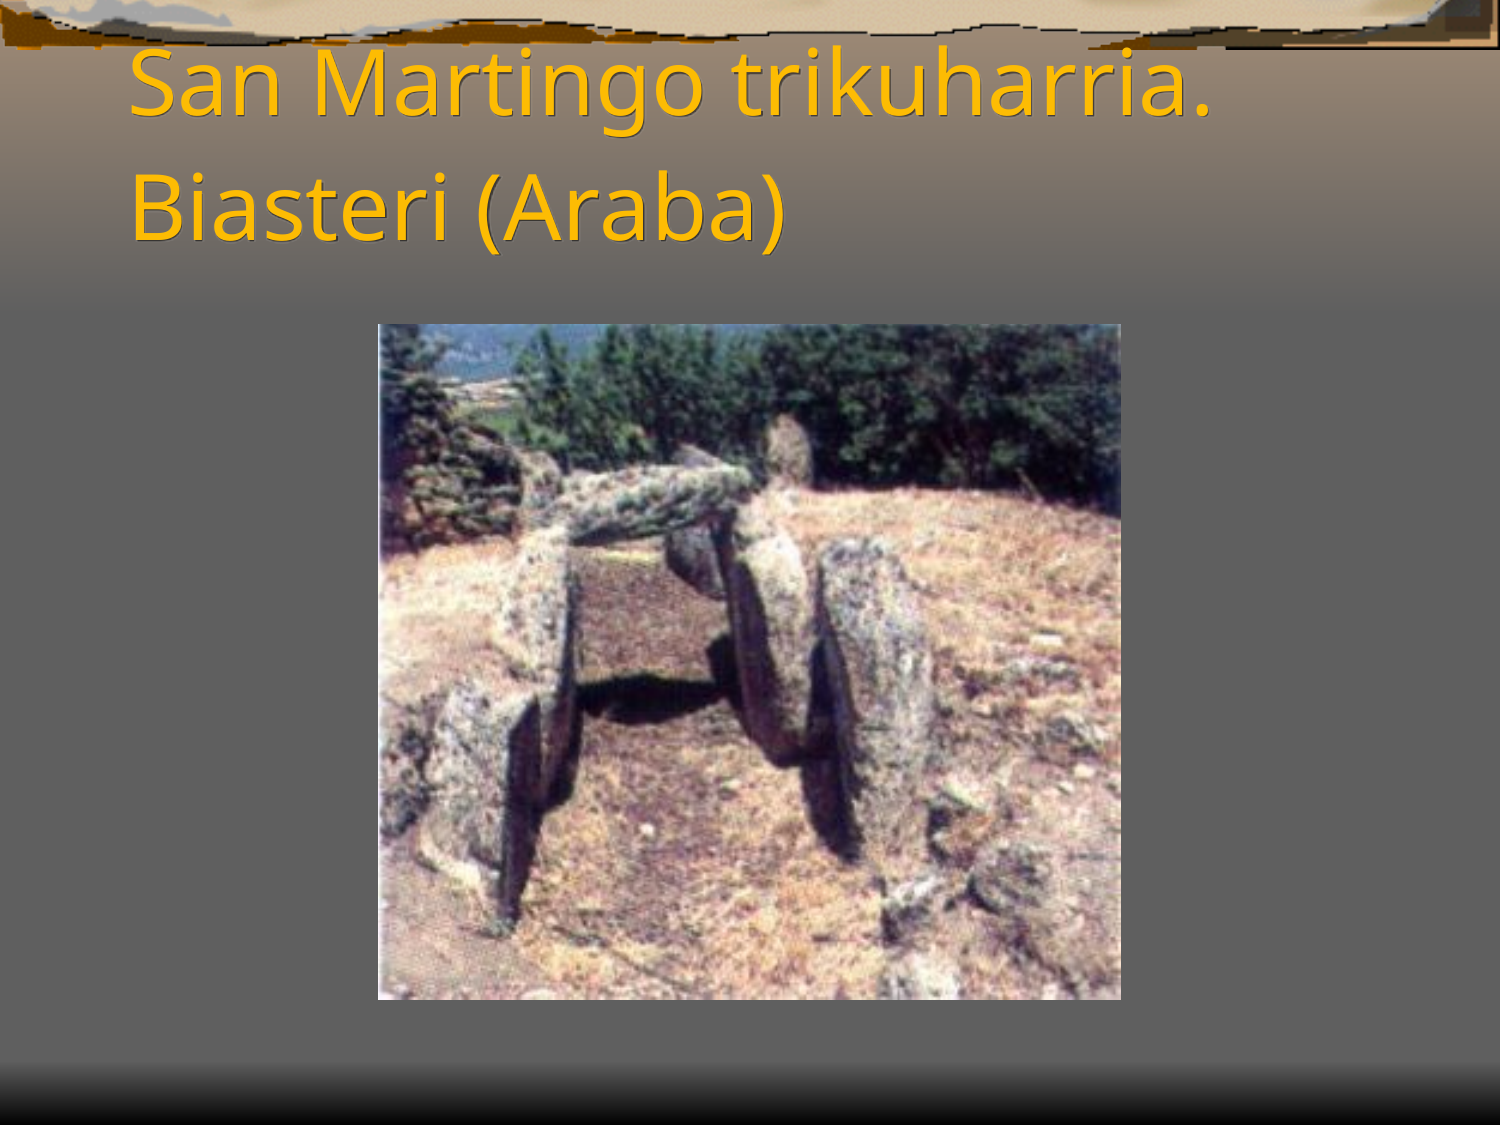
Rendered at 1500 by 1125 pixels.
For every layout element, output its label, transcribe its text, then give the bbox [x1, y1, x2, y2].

title San Martingo trikuharria. Biasteri (Araba) [112, 39, 1388, 275]
chart [378, 324, 1121, 1000]
picture [0, 0, 1500, 50]
